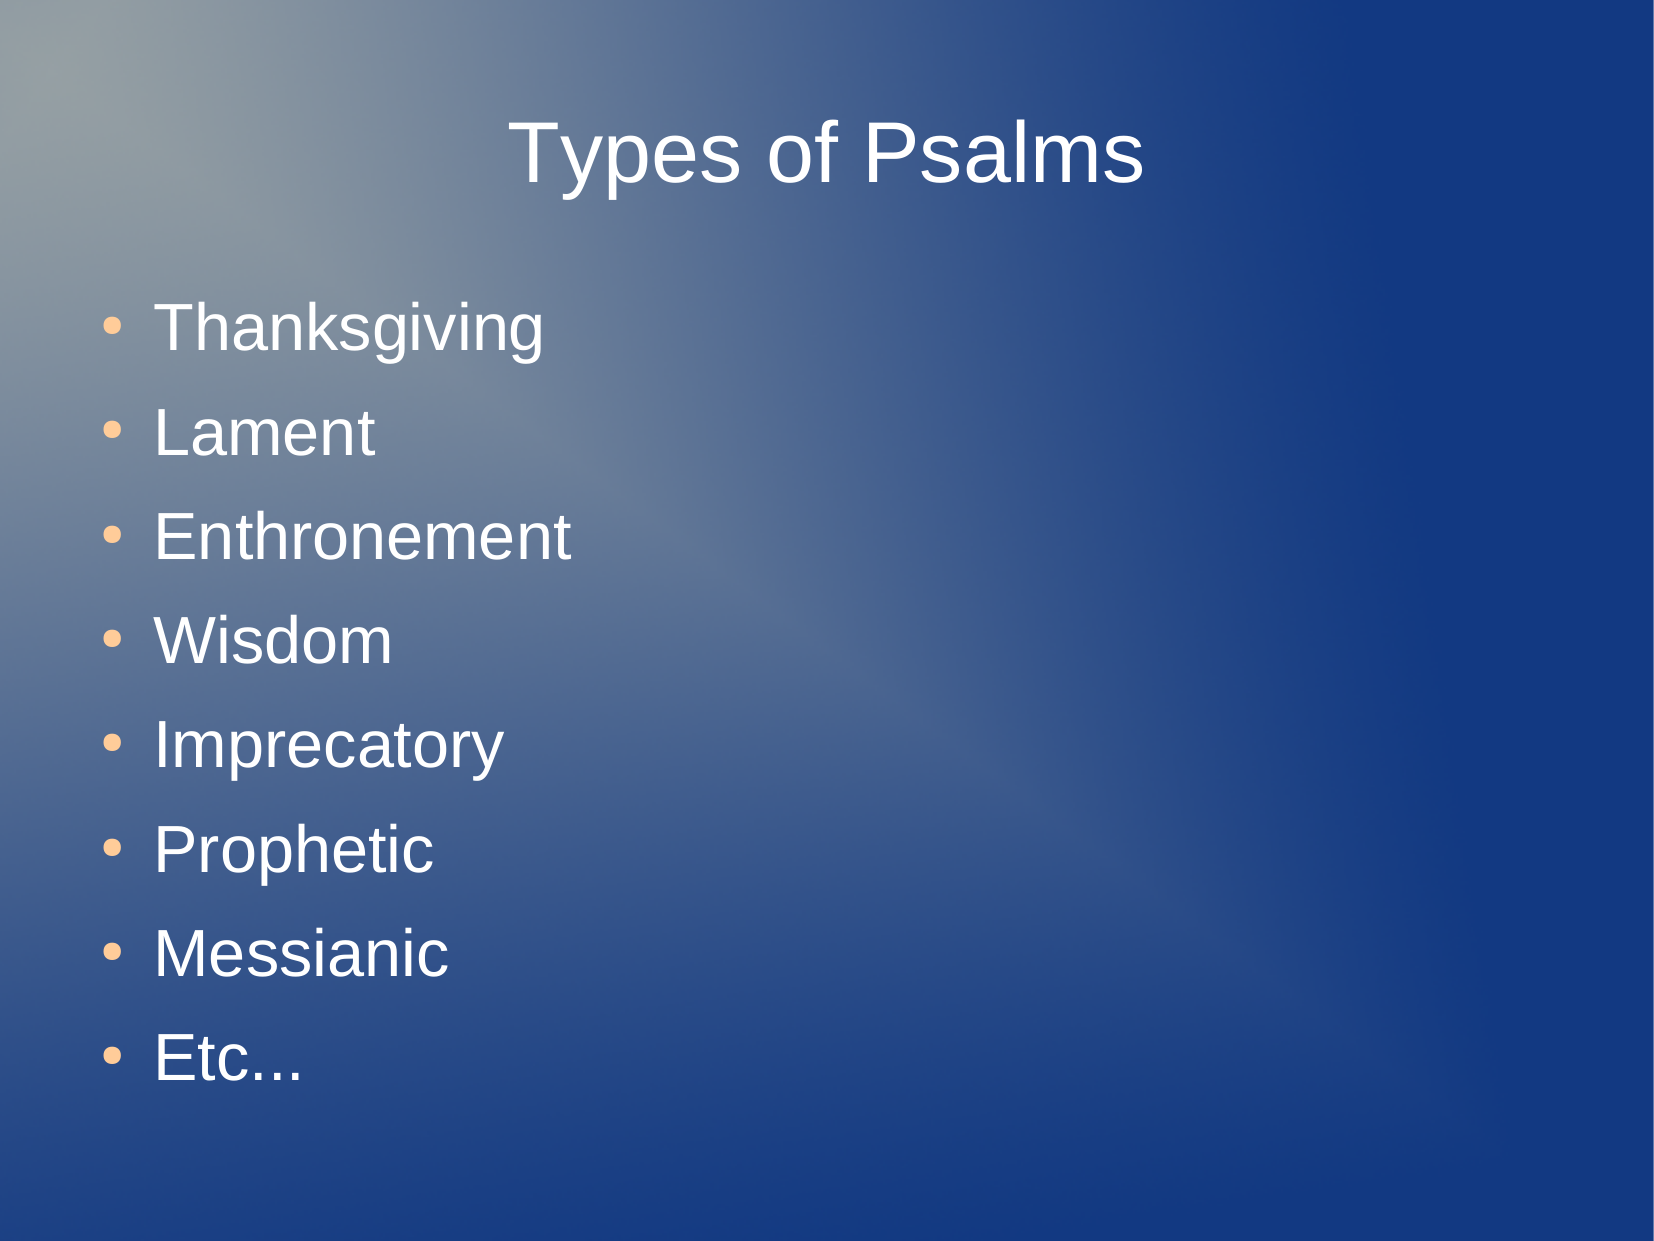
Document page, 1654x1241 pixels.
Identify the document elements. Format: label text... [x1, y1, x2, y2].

picture [0, 0, 1654, 1241]
title Types of Psalms [82, 49, 1571, 257]
list Thanksgiving Lament Enthronement Wisdom Imprecatory Prophetic Messianic Etc... [82, 290, 1571, 1241]
